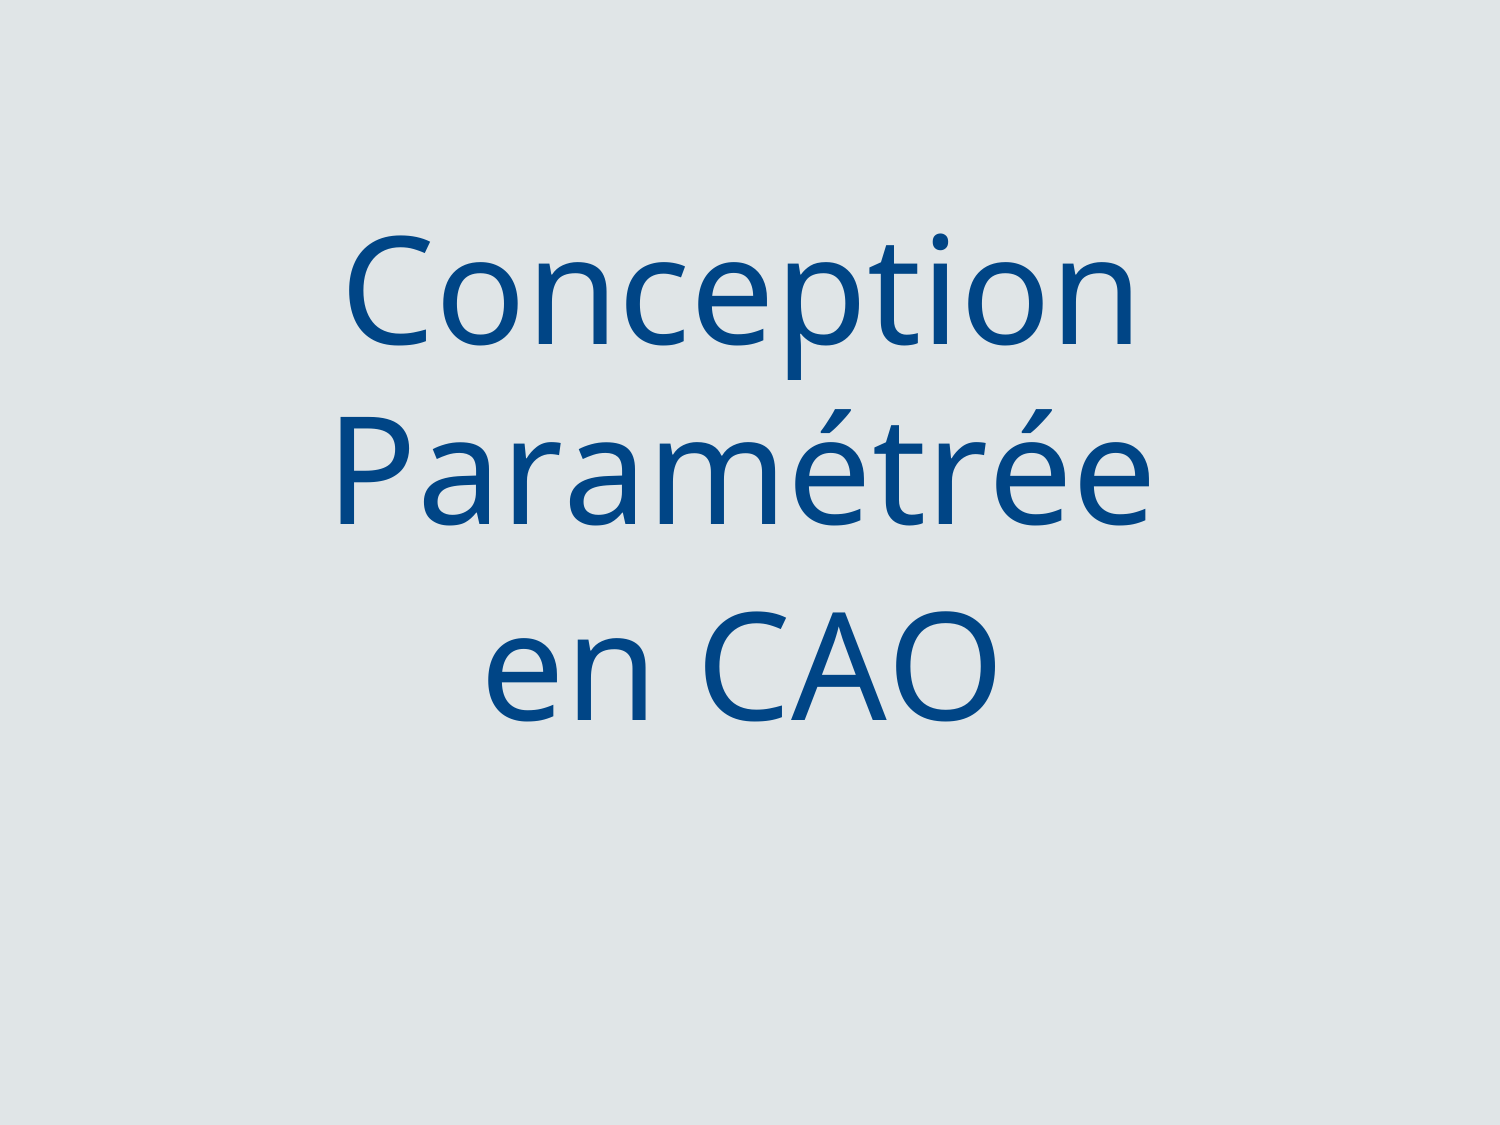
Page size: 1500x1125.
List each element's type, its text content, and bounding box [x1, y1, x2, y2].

subtitle Conception Paramétrée en CAO [67, 194, 1418, 751]
